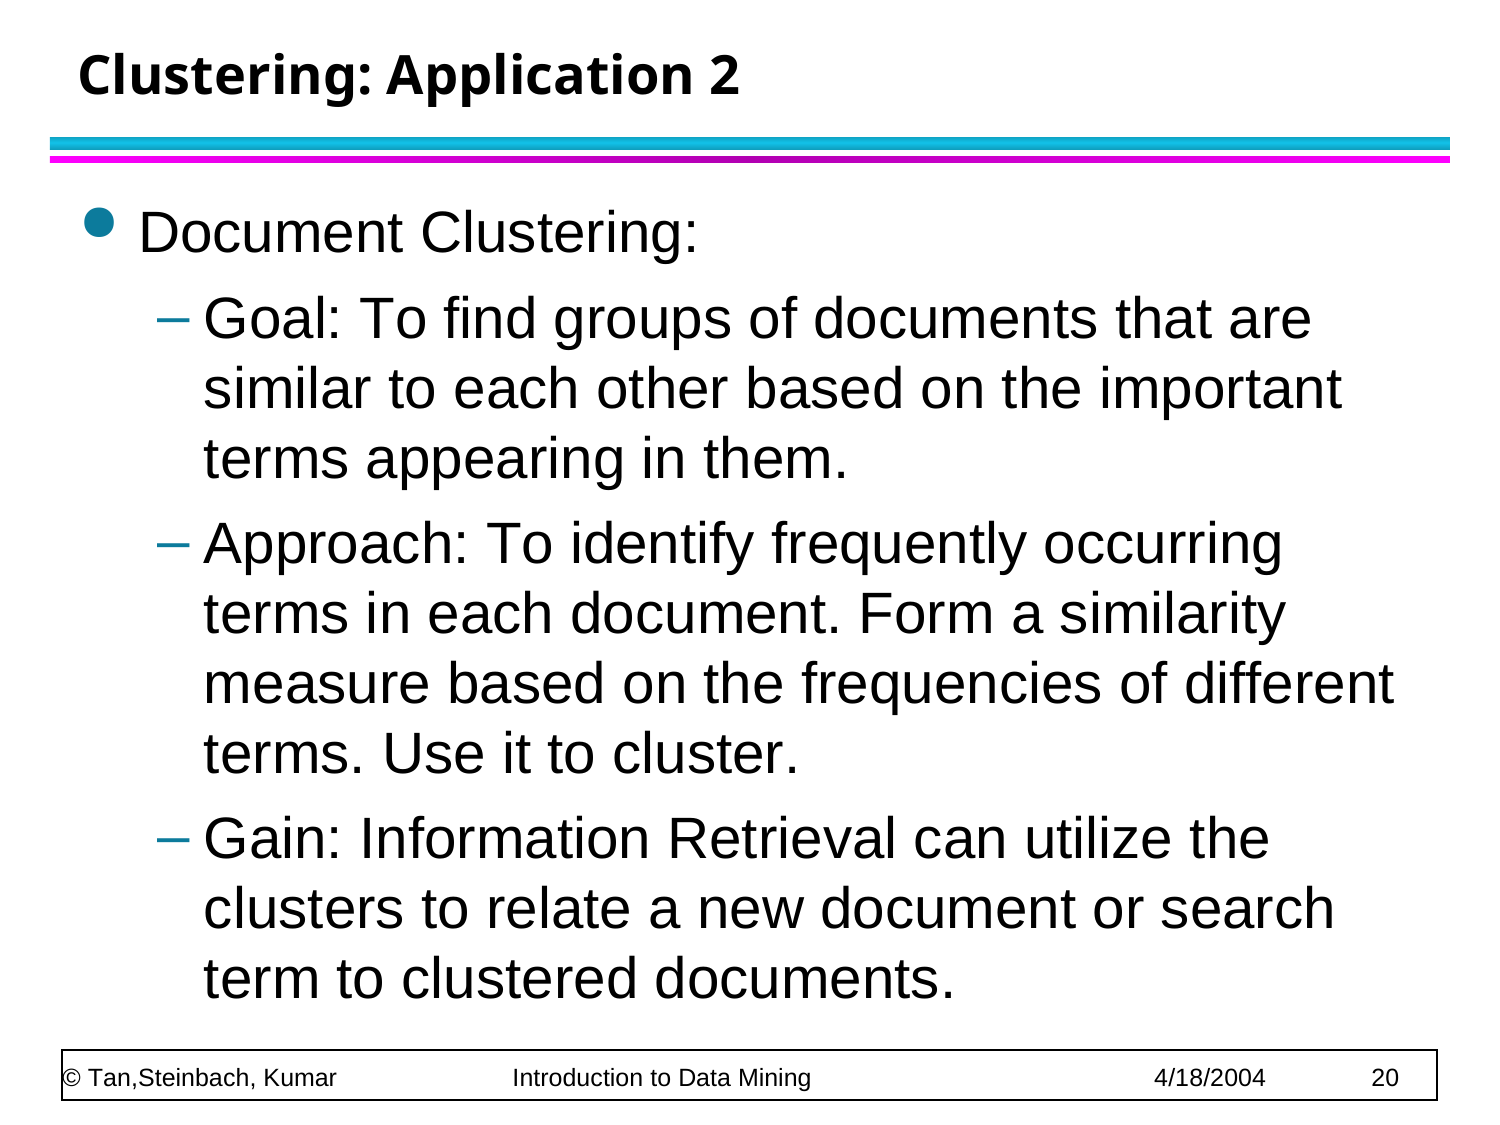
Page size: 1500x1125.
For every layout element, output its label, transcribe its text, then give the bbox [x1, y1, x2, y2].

list Document Clustering: Goal: To find groups of documents that are similar to each other based on the important terms appearing in them. Approach: To identify frequently occurring terms in each document. Form a similarity measure based on the frequencies of different terms. Use it to cluster. Gain: Information Retrieval can utilize the clusters to relate a new document or search term to clustered documents. [67, 187, 1432, 1038]
title Clustering: Application 2 [62, 22, 1421, 113]
